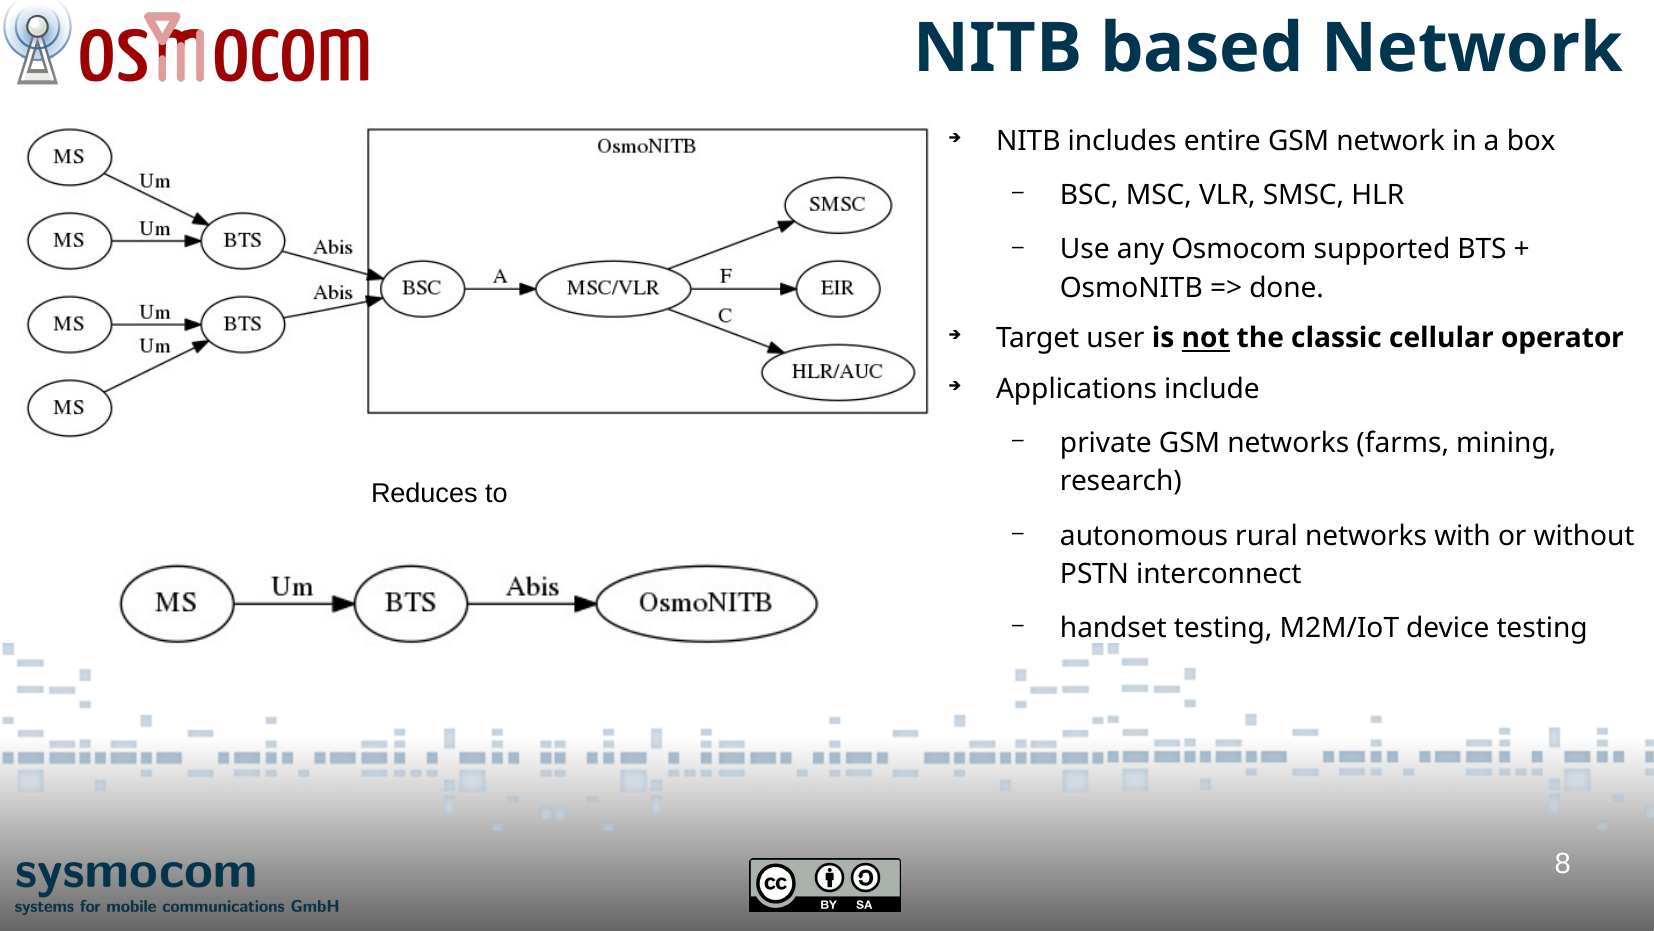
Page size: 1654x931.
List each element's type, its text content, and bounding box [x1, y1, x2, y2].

picture [749, 858, 901, 912]
text_box Reduces to [356, 470, 536, 516]
title NITB based Network [383, 0, 1625, 94]
picture [15, 861, 339, 915]
picture [0, 0, 376, 92]
list NITB includes entire GSM network in a box BSC, MSC, VLR, SMSC, HLR Use any Osmocom supported BTS + OsmoNITB => done. Target user is not the classic cellular operator Applications include private GSM networks (farms, mining, research) autonomous rural networks with or without PSTN interconnect handset testing, M2M/IoT device testing [932, 120, 1636, 661]
picture [0, 558, 1654, 831]
picture [22, 111, 946, 442]
